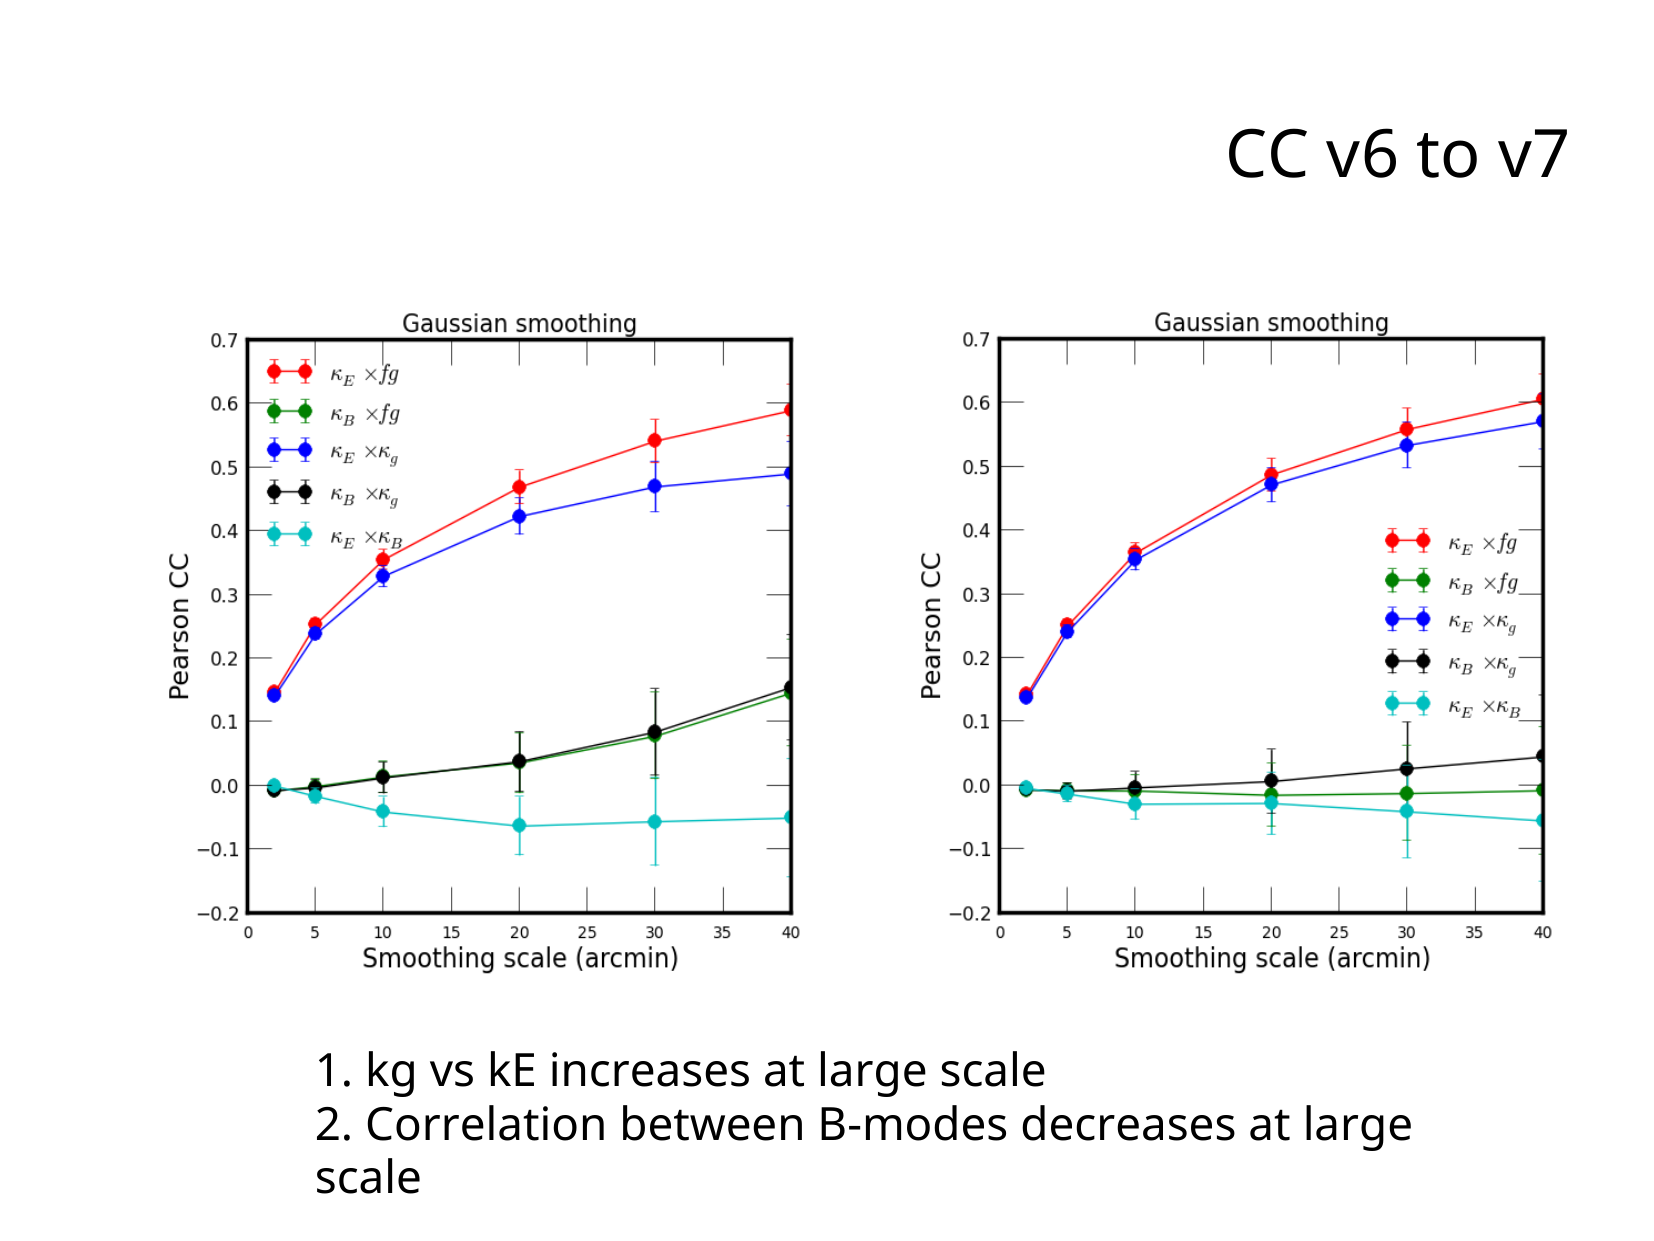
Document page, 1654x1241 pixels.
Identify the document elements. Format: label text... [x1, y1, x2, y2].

picture [898, 268, 1577, 985]
picture [146, 269, 825, 985]
text_box 1. kg vs kE increases at large scale 2. Correlation between B-modes decreases at large scale [299, 1034, 1471, 1210]
title CC v6 to v7 [82, 49, 1571, 257]
